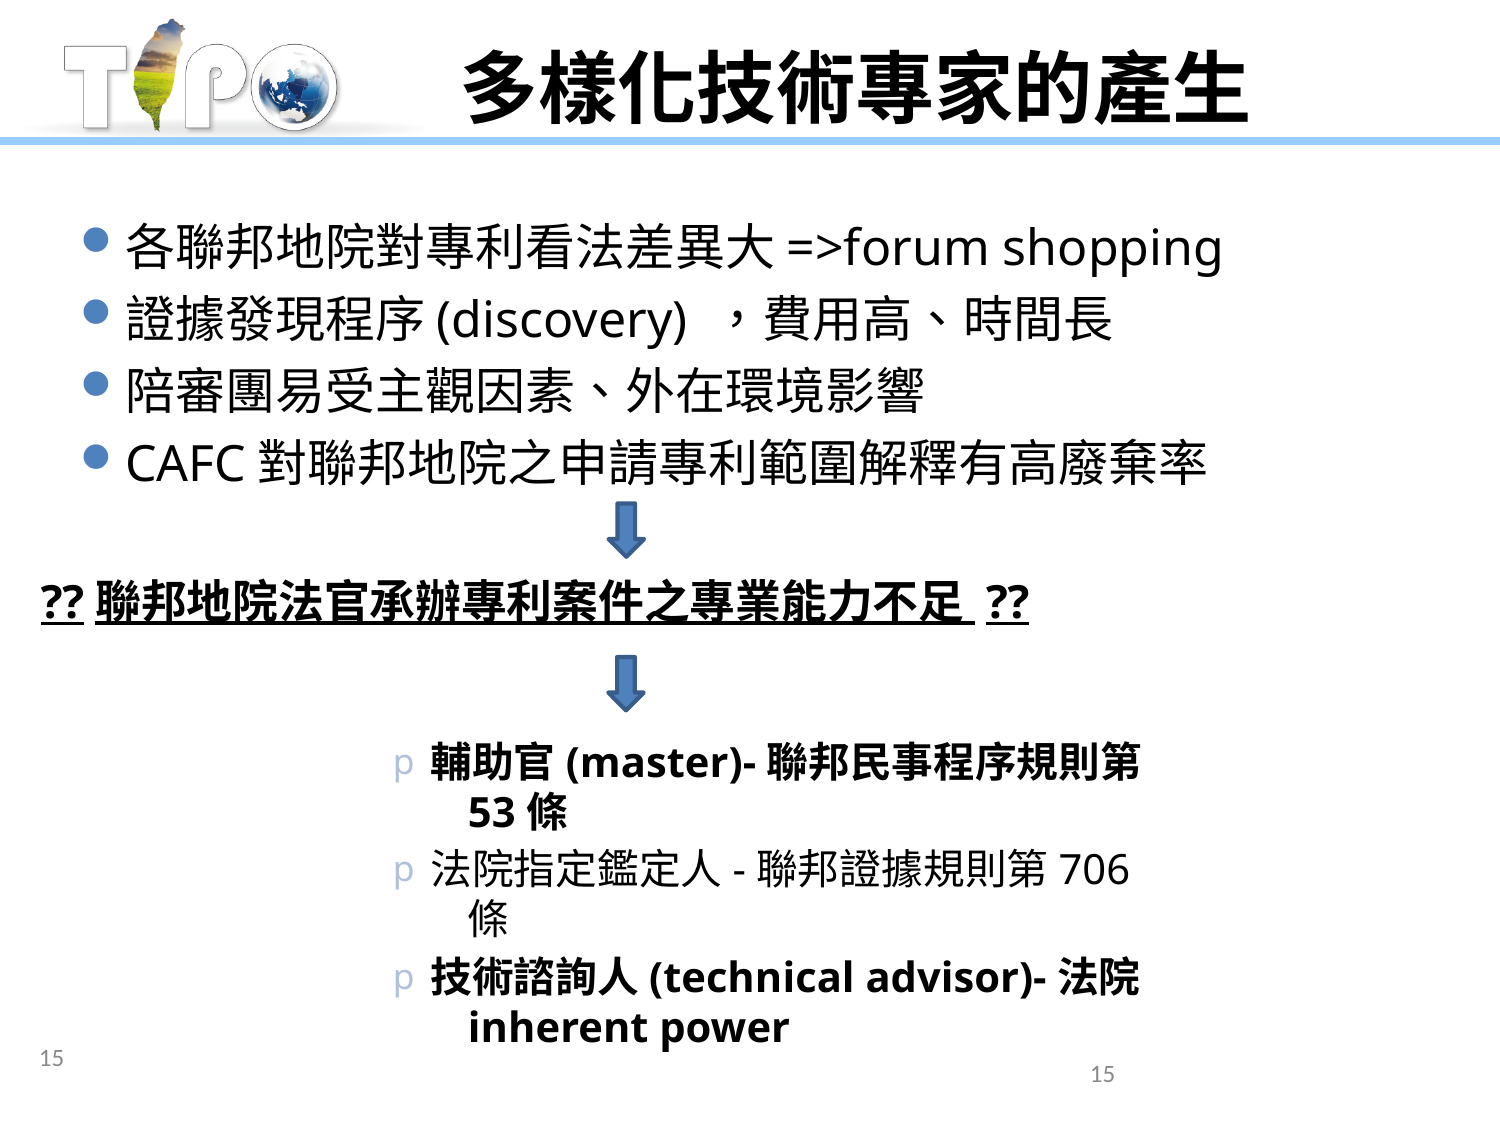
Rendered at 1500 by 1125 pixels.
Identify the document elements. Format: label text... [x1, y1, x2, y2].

text_box [608, 656, 644, 711]
text_box 各聯邦地院對專利看法差異大=>forum shopping 證據發現程序(discovery) ，費用高、時間長 陪審團易受主觀因素、外在環境影響 CAFC對聯邦地院之申請專利範圍解釋有高廢棄率 [64, 208, 1459, 504]
list ??聯邦地院法官承辦專利案件之專業能力不足 ?? [0, 509, 1376, 657]
title 多樣化技術專家的產生 [180, 30, 1500, 219]
text_box 14 [23, 1018, 99, 1094]
text_box 輔助官(master)-聯邦民事程序規則第53條 法院指定鑑定人-聯邦證據規則第706條 技術諮詢人(technical advisor)-法院inherent power [183, 727, 1176, 1024]
text_box [608, 504, 645, 557]
text_box 14 [1074, 1042, 1426, 1103]
